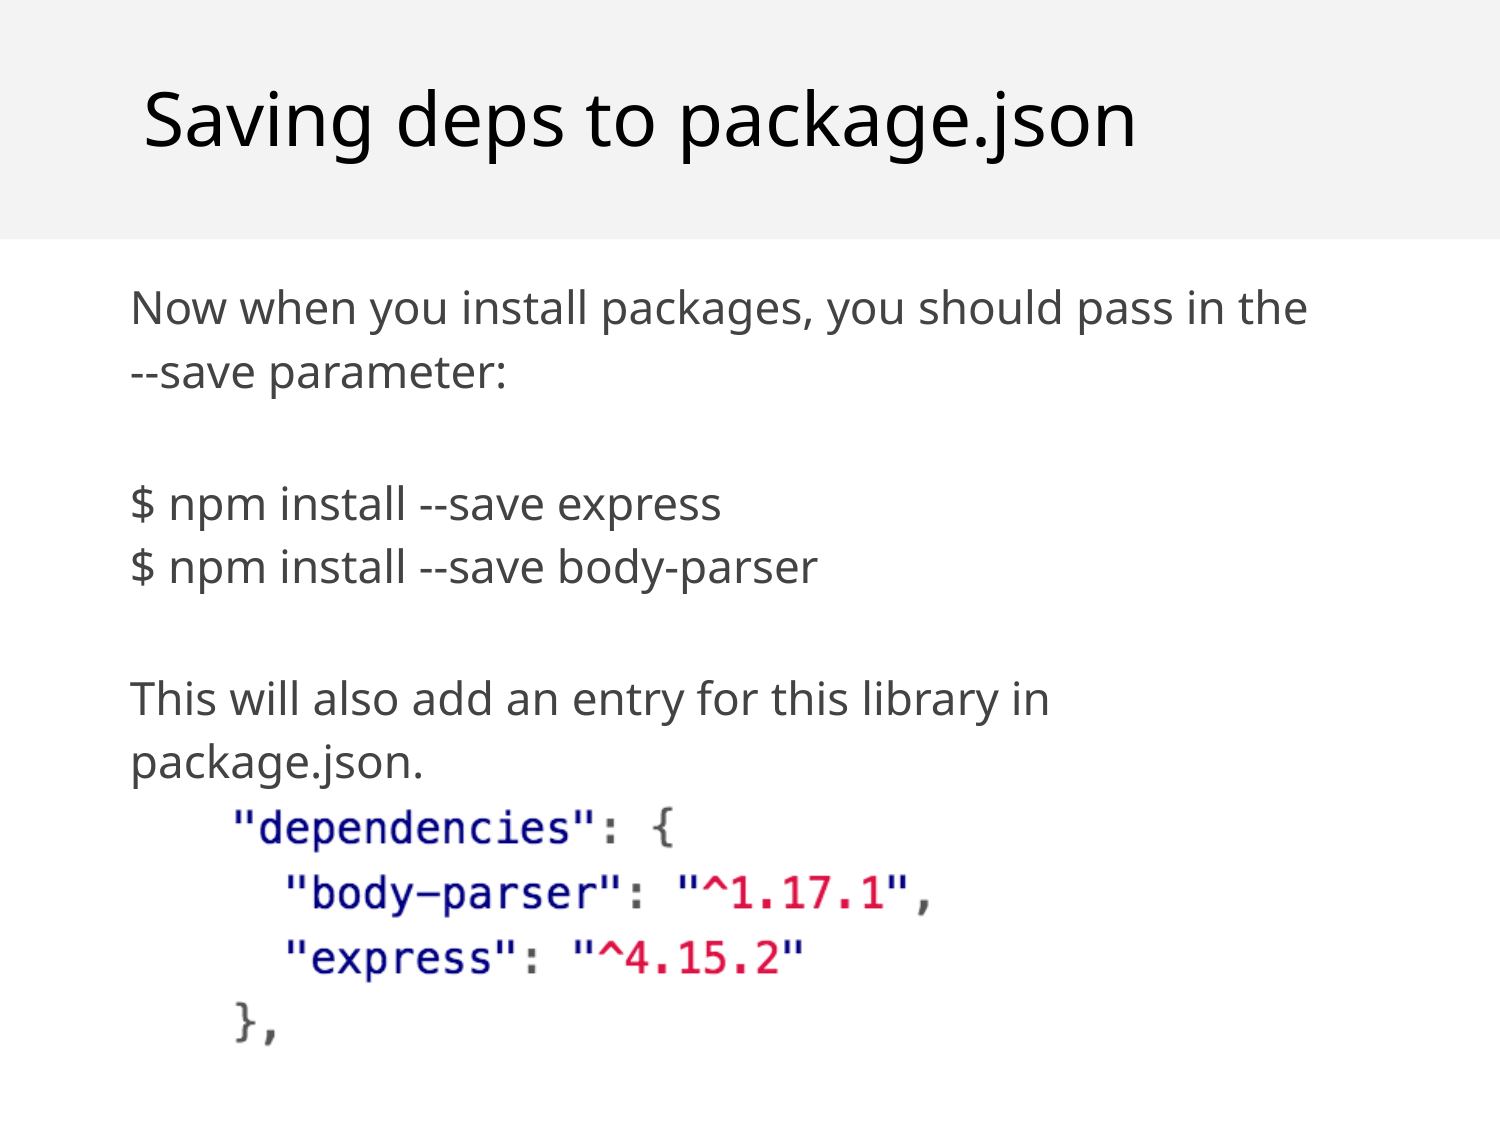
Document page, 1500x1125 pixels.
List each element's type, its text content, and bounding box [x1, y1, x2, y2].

picture [149, 794, 991, 1063]
title Saving deps to package.json [128, 56, 1372, 183]
list Now when you install packages, you should pass in the --save parameter: $ npm install --save express $ npm install --save body-parser This will also add an entry for this library in package.json. [115, 255, 1359, 1004]
